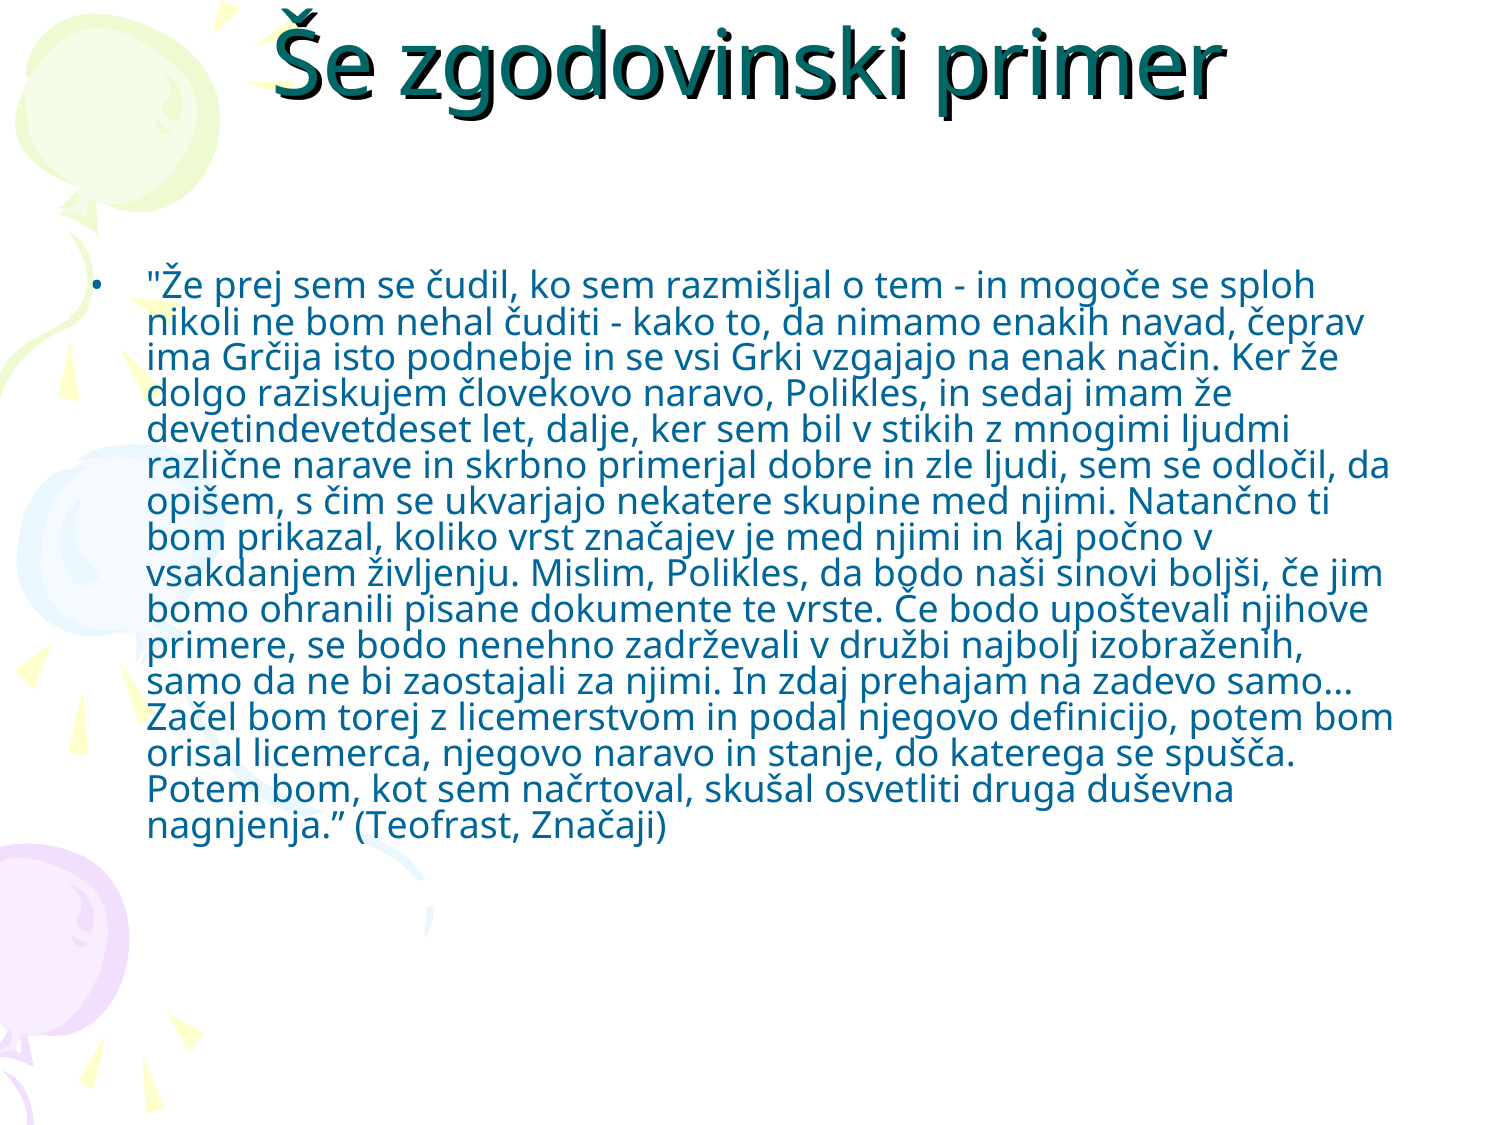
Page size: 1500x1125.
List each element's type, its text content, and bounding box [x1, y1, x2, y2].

list "Že prej sem se čudil, ko sem razmišljal o tem - in mogoče se sploh nikoli ne bom nehal čuditi - kako to, da nimamo enakih navad, čeprav ima Grčija isto podnebje in se vsi Grki vzgajajo na enak način. Ker že dolgo raziskujem človekovo naravo, Polikles, in sedaj imam že devetindevetdeset let, dalje, ker sem bil v stikih z mnogimi ljudmi različne narave in skrbno primerjal dobre in zle ljudi, sem se odločil, da opišem, s čim se ukvarjajo nekatere skupine med njimi. Natančno ti bom prikazal, koliko vrst značajev je med njimi in kaj počno v vsakdanjem življenju. Mislim, Polikles, da bodo naši sinovi boljši, če jim bomo ohranili pisane dokumente te vrste. Če bodo upoštevali njihove primere, se bodo nenehno zadrževali v družbi najbolj izobraženih, samo da ne bi zaostajali za njimi. In zdaj prehajam na zadevo samo... Začel bom torej z licemerstvom in podal njegovo definicijo, potem bom orisal licemerca, njegovo naravo in stanje, do katerega se spušča. Potem bom, kot sem načrtoval, skušal osvetliti druga duševna nagnjenja.” (Teofrast, Značaji) [75, 262, 1426, 994]
title Še zgodovinski primer [72, 16, 1426, 233]
